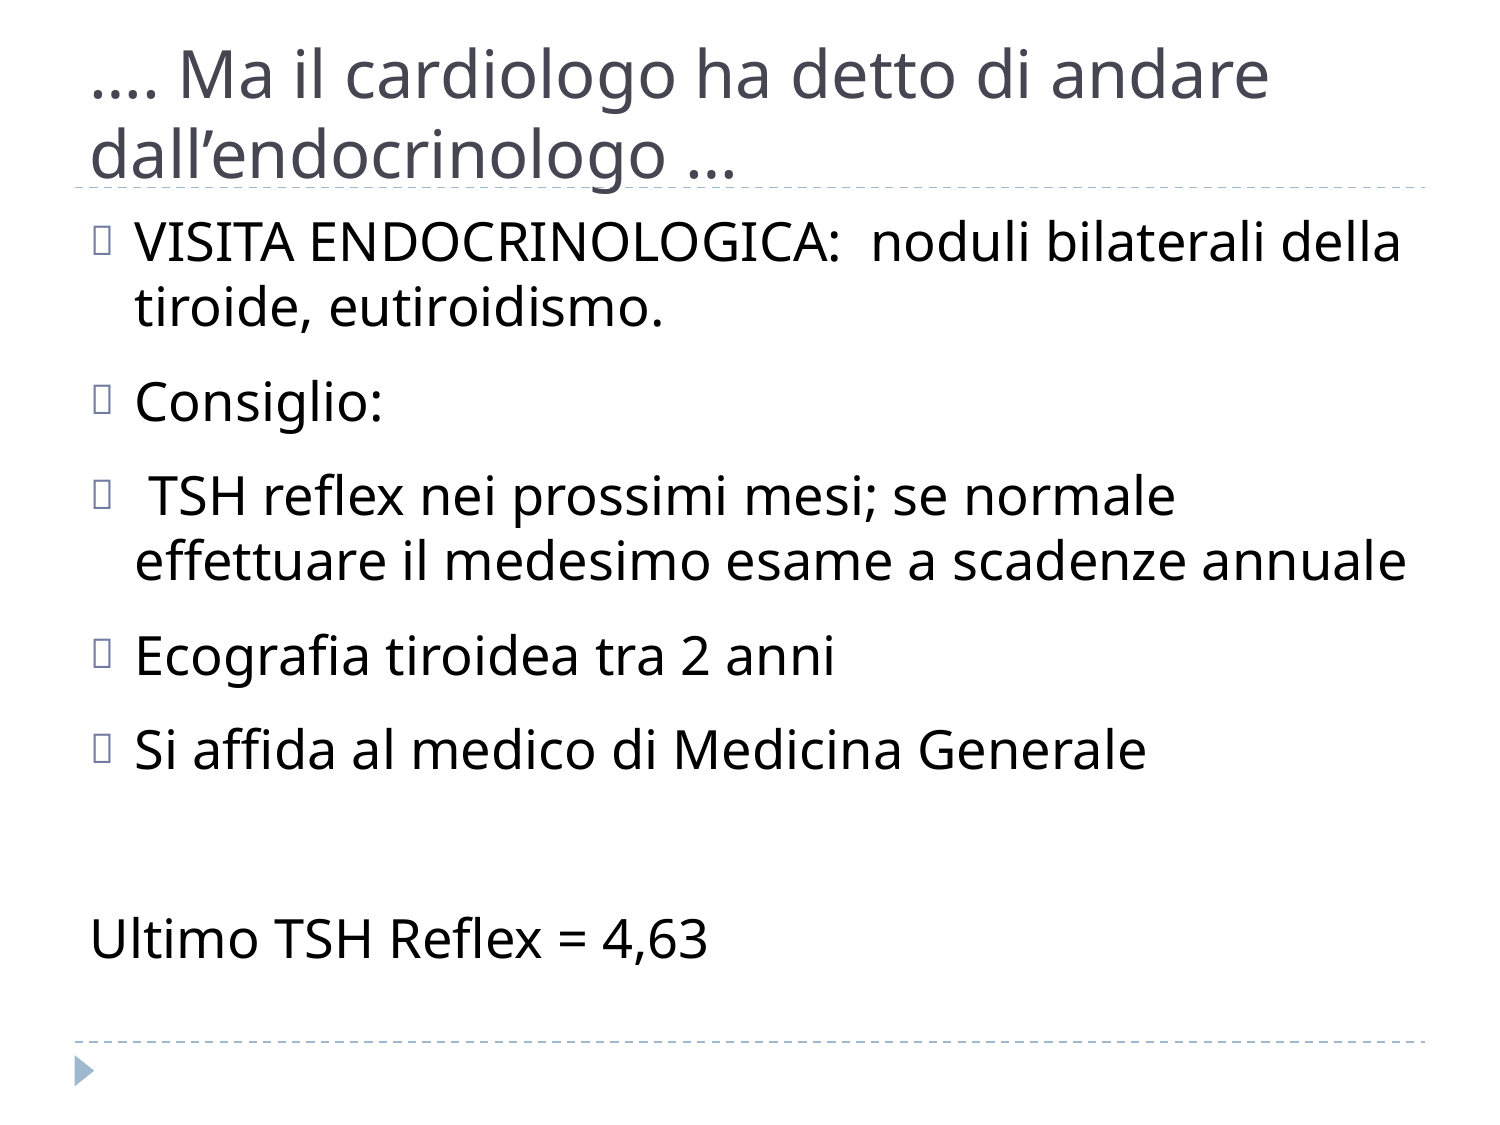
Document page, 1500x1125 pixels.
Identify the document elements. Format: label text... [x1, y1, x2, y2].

list VISITA ENDOCRINOLOGICA: noduli bilaterali della tiroide, eutiroidismo. Consiglio: TSH reflex nei prossimi mesi; se normale effettuare il medesimo esame a scadenze annuale Ecografia tiroidea tra 2 anni Si affida al medico di Medicina Generale Ultimo TSH Reflex = 4,63 [75, 200, 1425, 1010]
title …. Ma il cardiologo ha detto di andare dall’endocrinologo … [75, 24, 1425, 188]
